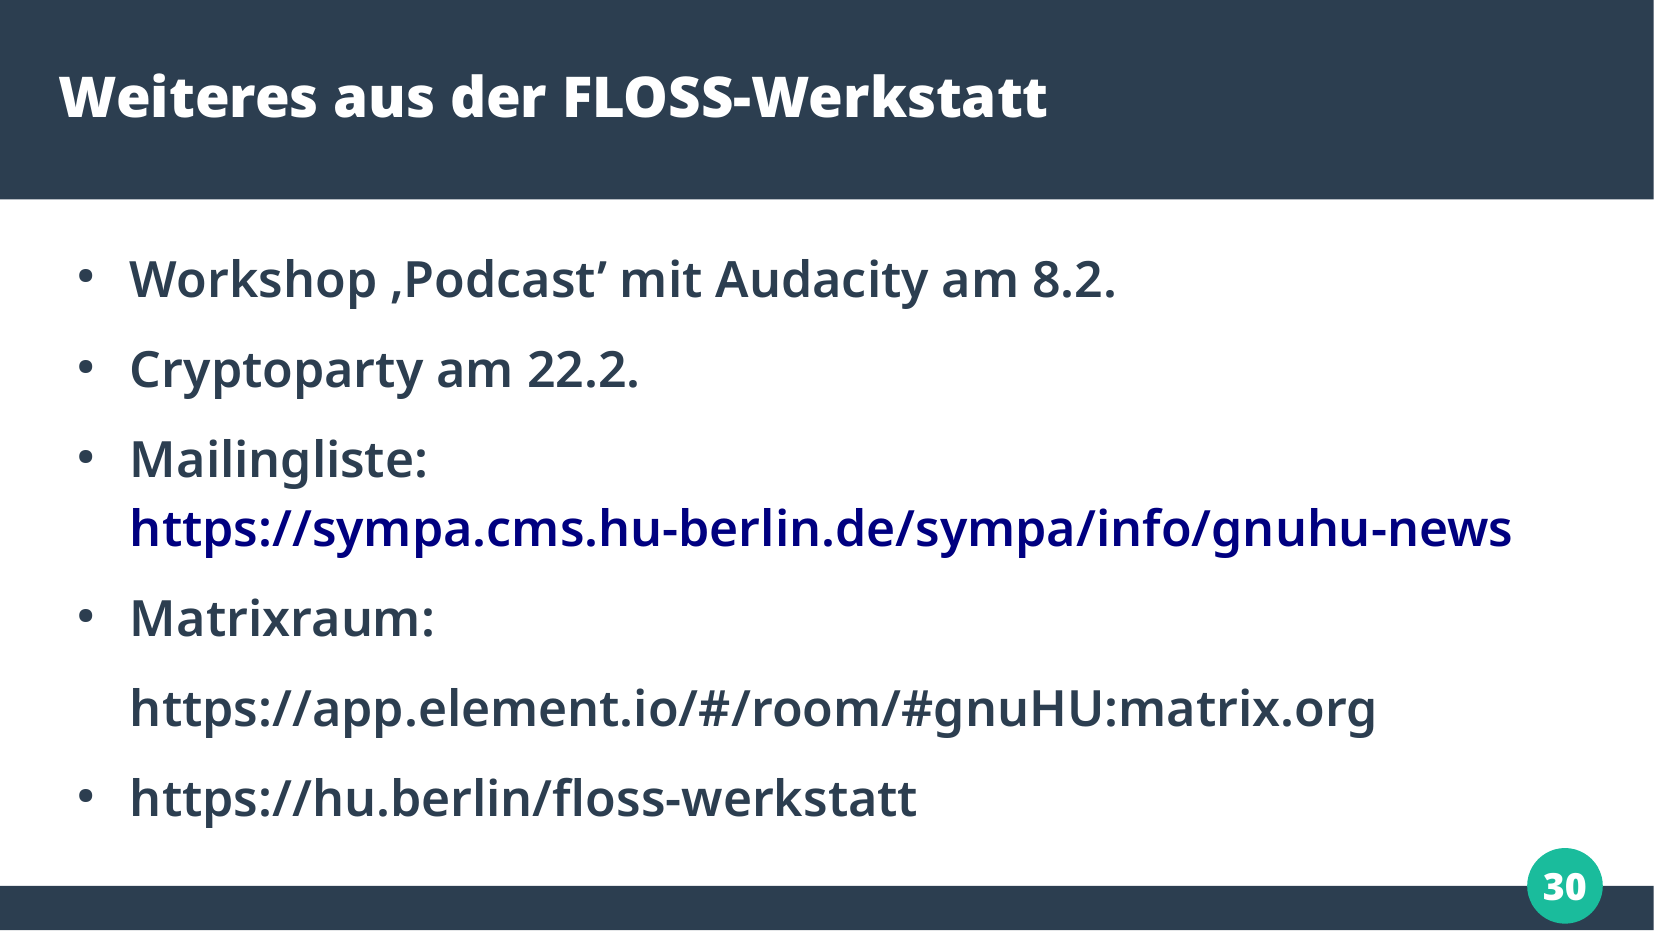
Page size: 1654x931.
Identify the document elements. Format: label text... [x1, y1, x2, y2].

list Workshop ‚Podcast’ mit Audacity am 8.2. Cryptoparty am 22.2. Mailingliste: https://sympa.cms.hu-berlin.de/sympa/info/gnuhu-news Matrixraum: https://app.element.io/#/room/#gnuHU:matrix.org https://hu.berlin/floss-werkstatt [59, 243, 1595, 864]
title Weiteres aus der FLOSS-Werkstatt [59, 37, 1595, 155]
